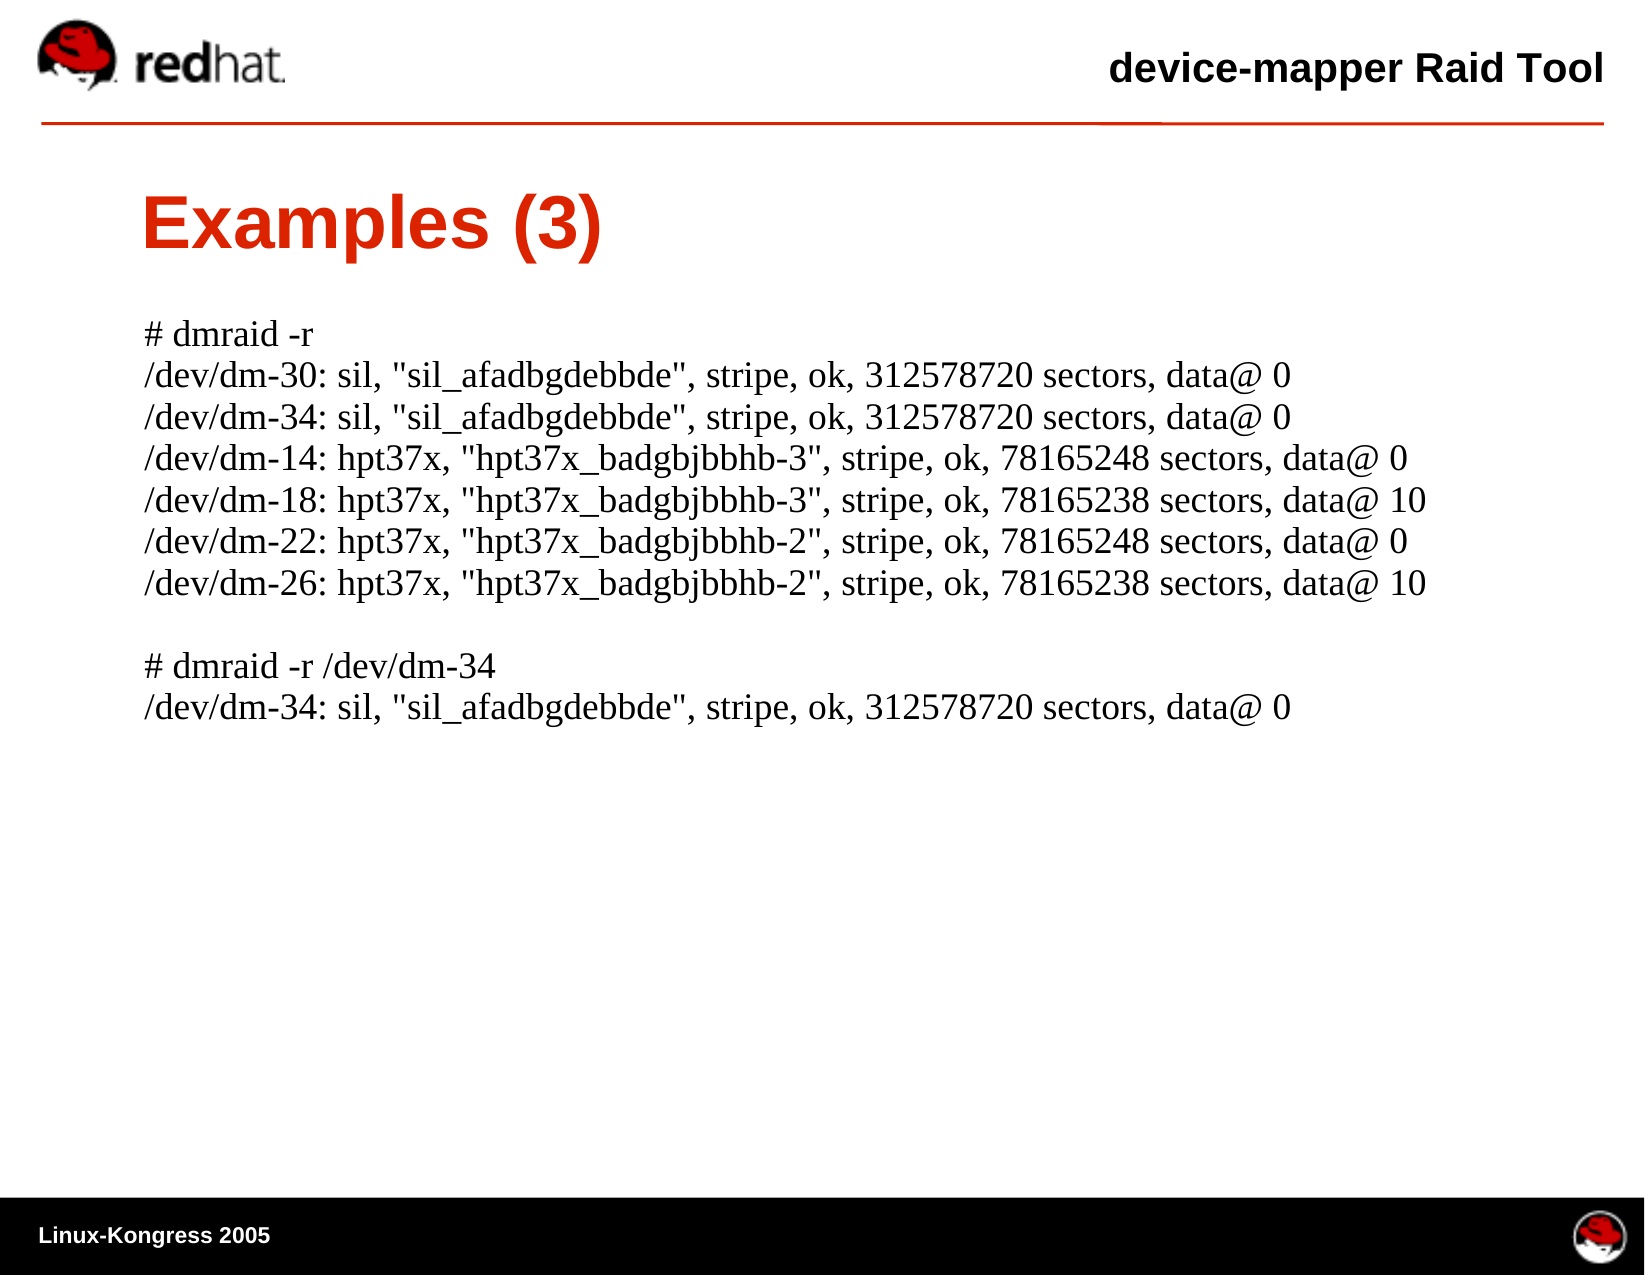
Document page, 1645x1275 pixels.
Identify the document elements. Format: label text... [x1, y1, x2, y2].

picture [1568, 1207, 1632, 1270]
text_box [0, 1197, 1645, 1275]
picture [36, 17, 285, 102]
text_box device-mapper Raid Tool [959, 44, 1605, 97]
text_box Linux-Kongress 2005 [38, 1222, 382, 1252]
text_box Examples (3) [141, 180, 642, 275]
text_box # dmraid -r /dev/dm-30: sil, "sil_afadbgdebbde", stripe, ok, 312578720 sectors, data@ 0 /dev/dm-34: sil, "sil_afadbgdebbde", stripe, ok, 312578720 sectors, data@ 0 /dev/dm-14: hpt37x, "hpt37x_badgbjbbhb-3", stripe, ok, 78165248 sectors, data@ 0 /dev/dm-18: hpt37x, "hpt37x_badgbjbbhb-3", stripe, ok, 78165238 sectors, data@ 10 /dev/dm-22: hpt37x, "hpt37x_badgbjbbhb-2", stripe, ok, 78165248 sectors, data@ 0 /dev/dm-26: hpt37x, "hpt37x_badgbjbbhb-2", stripe, ok, 78165238 sectors, data@ 10 # dmraid -r /dev/dm-34 /dev/dm-34: sil, "sil_afadbgdebbde", stripe, ok, 312578720 sectors, data@ 0 [144, 312, 1441, 1024]
